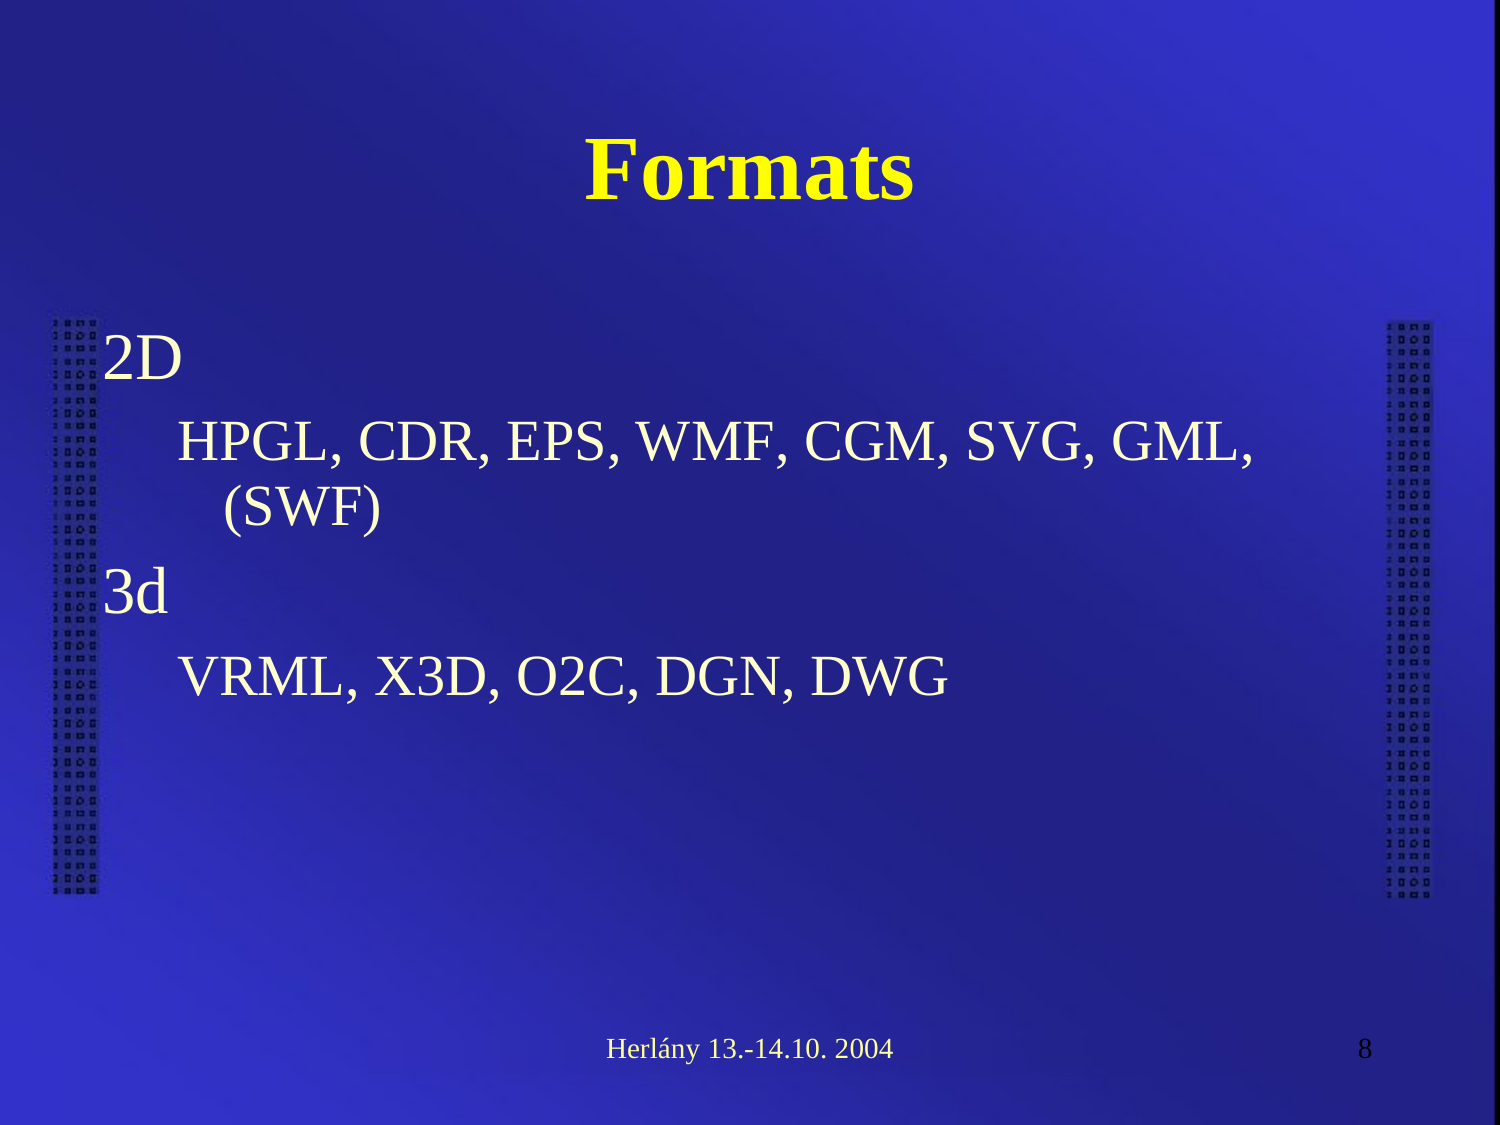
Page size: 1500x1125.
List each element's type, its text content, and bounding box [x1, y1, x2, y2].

picture [0, 0, 1500, 1125]
list 2D HPGL, CDR, EPS, WMF, CGM, SVG, GML, (SWF) 3d VRML, X3D, O2C, DGN, DWG [87, 312, 1438, 988]
text_box 1 [1074, 1024, 1388, 1073]
text_box Herlány 13.-14.10. 2004 [512, 1024, 988, 1073]
title Formats [112, 74, 1388, 263]
